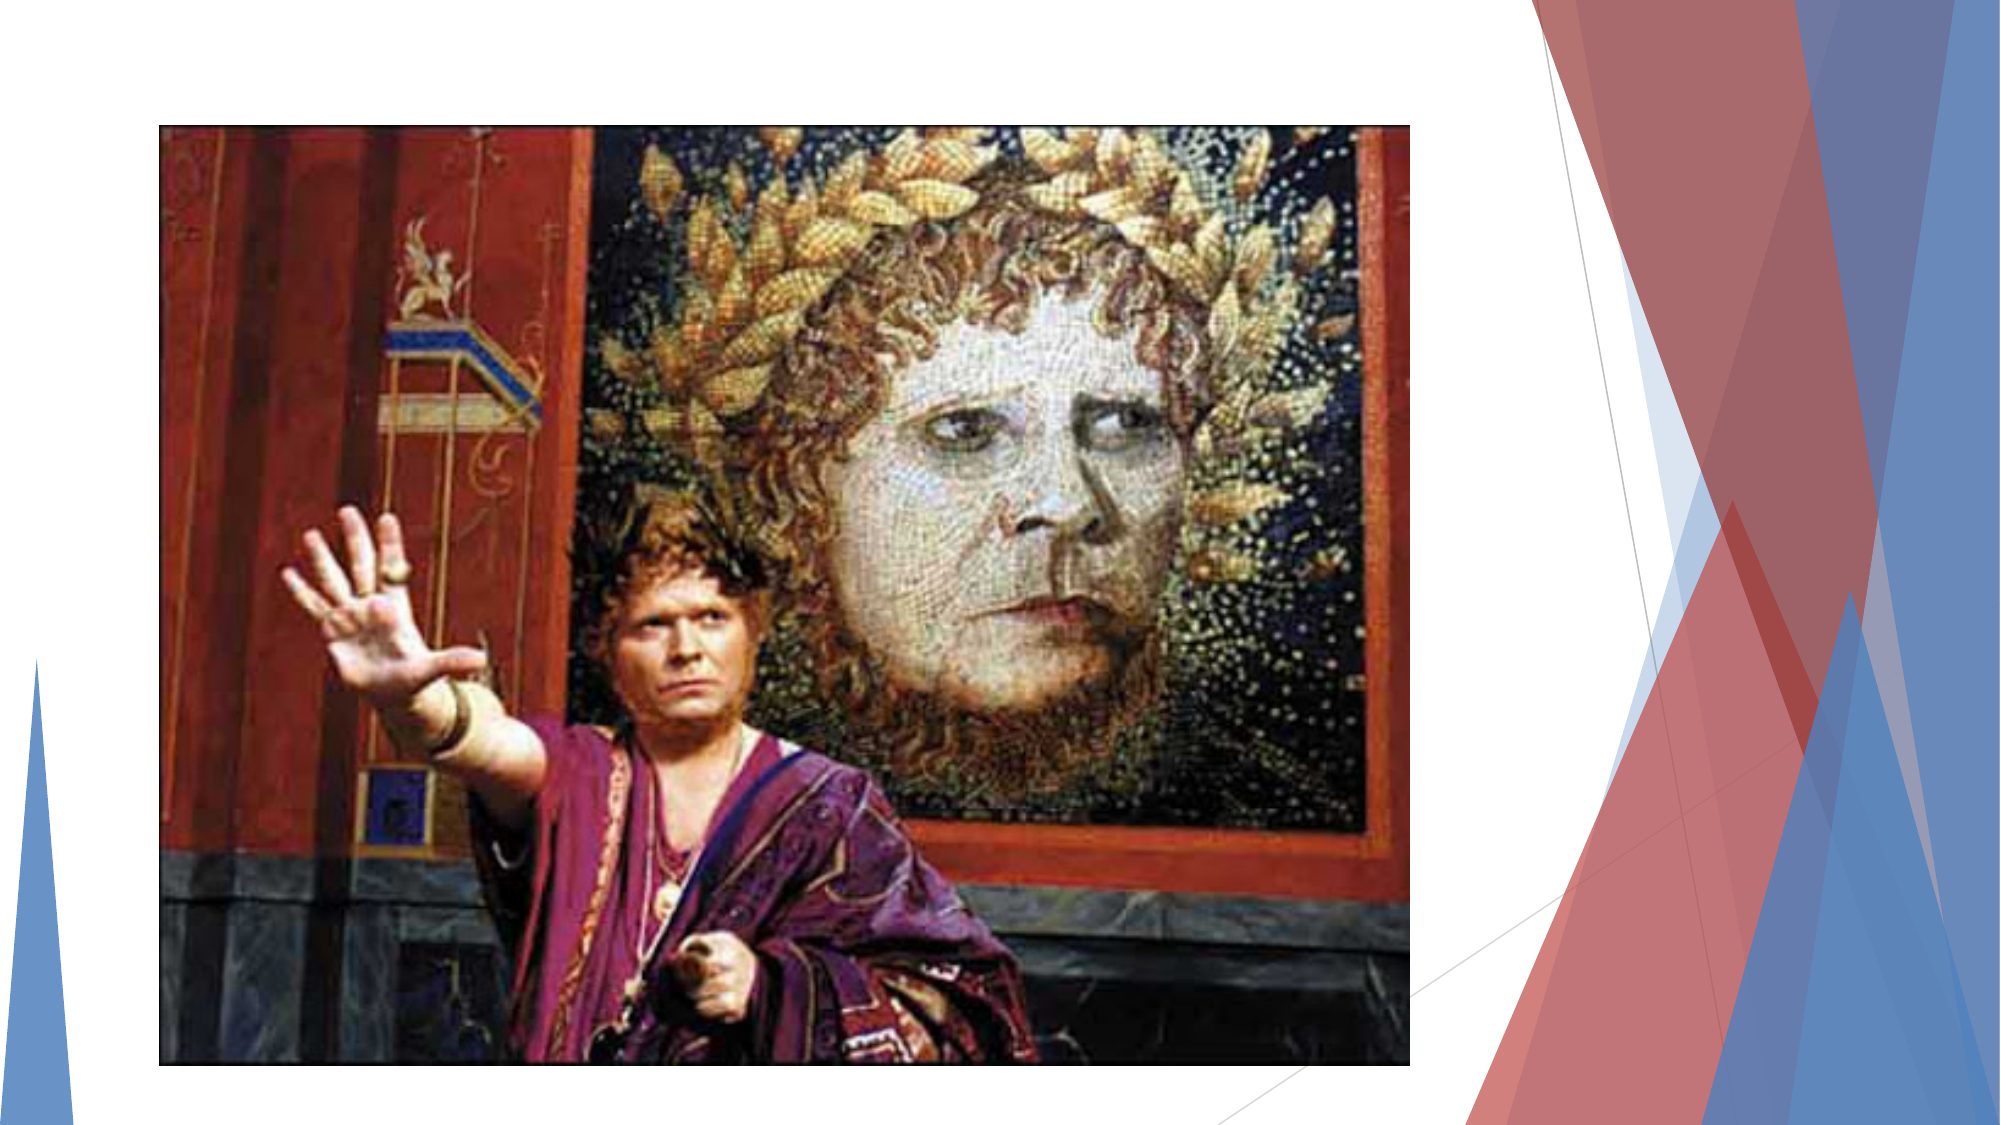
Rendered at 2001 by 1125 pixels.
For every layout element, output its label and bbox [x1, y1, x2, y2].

picture [159, 125, 1410, 1066]
